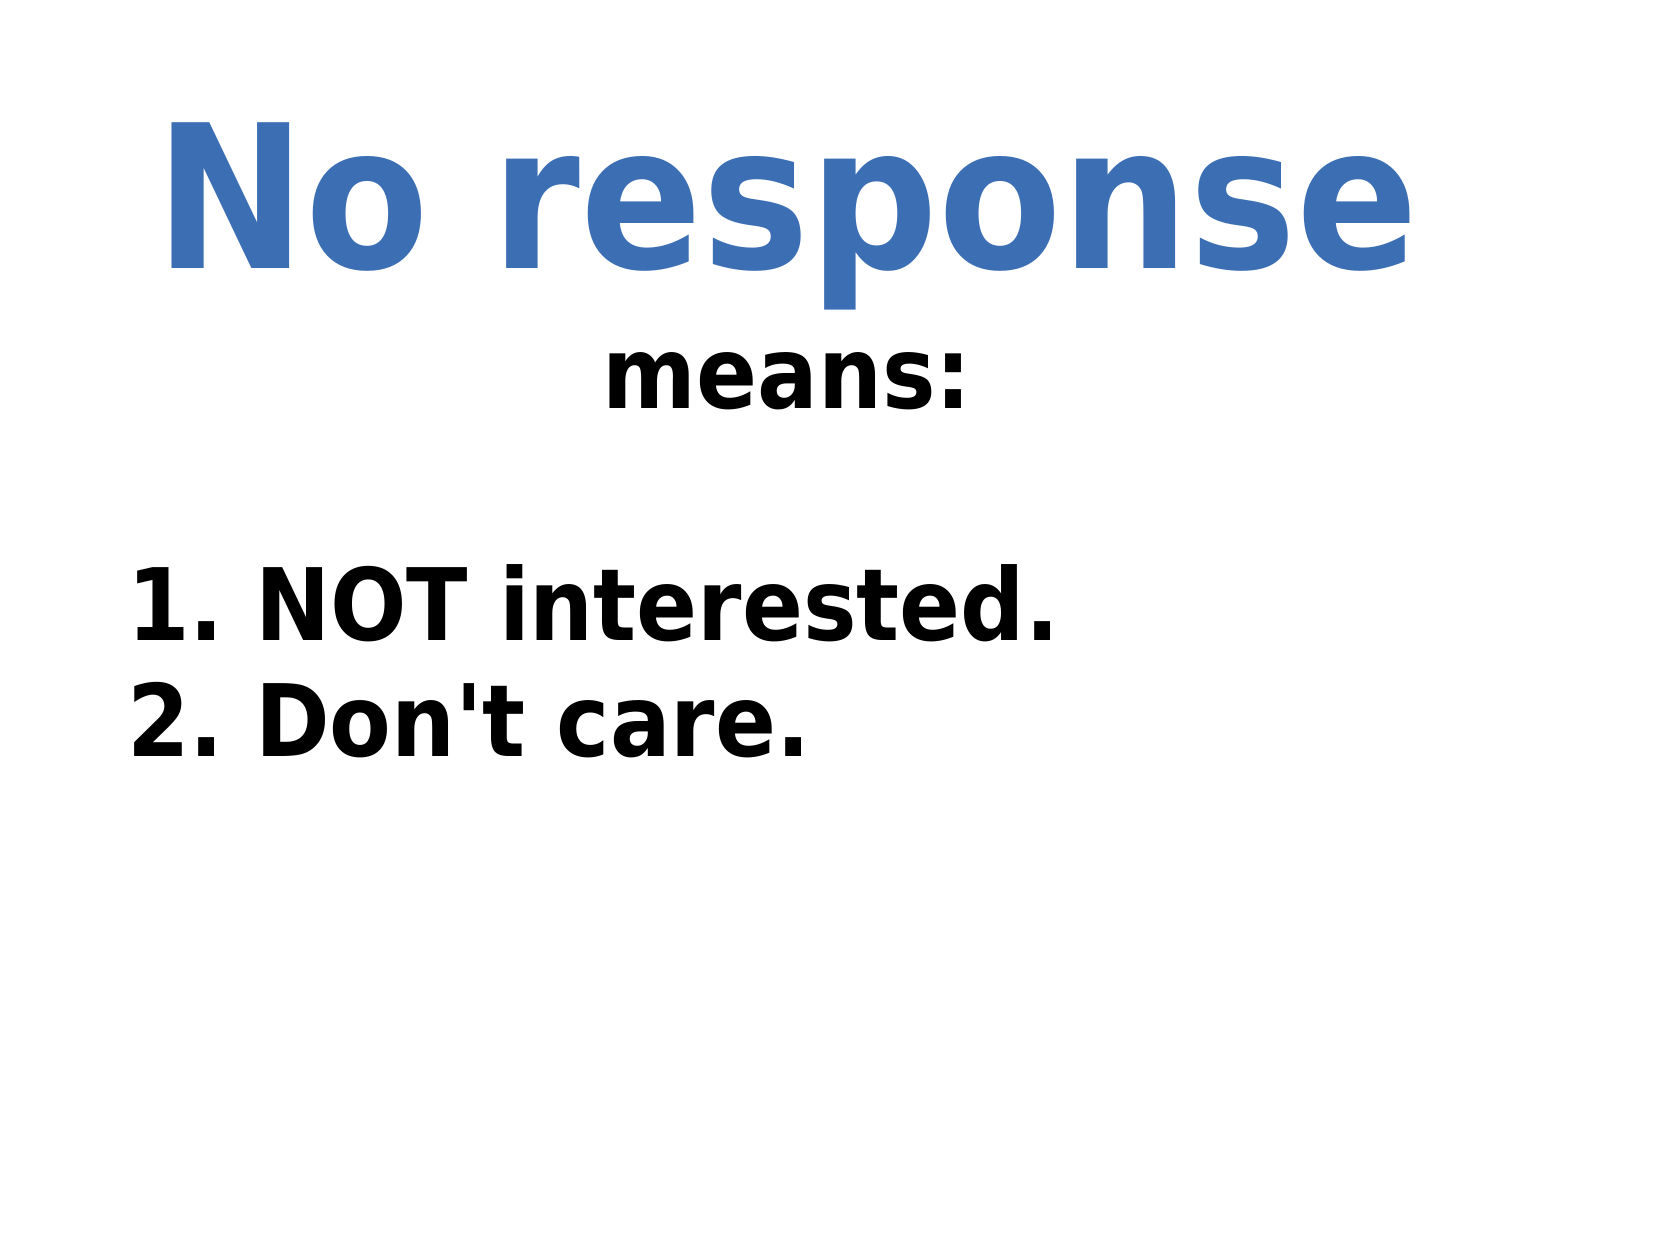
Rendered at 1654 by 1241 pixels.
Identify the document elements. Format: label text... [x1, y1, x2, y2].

text_box No response means: 1. NOT interested. 2. Don't care. [112, 75, 1463, 790]
